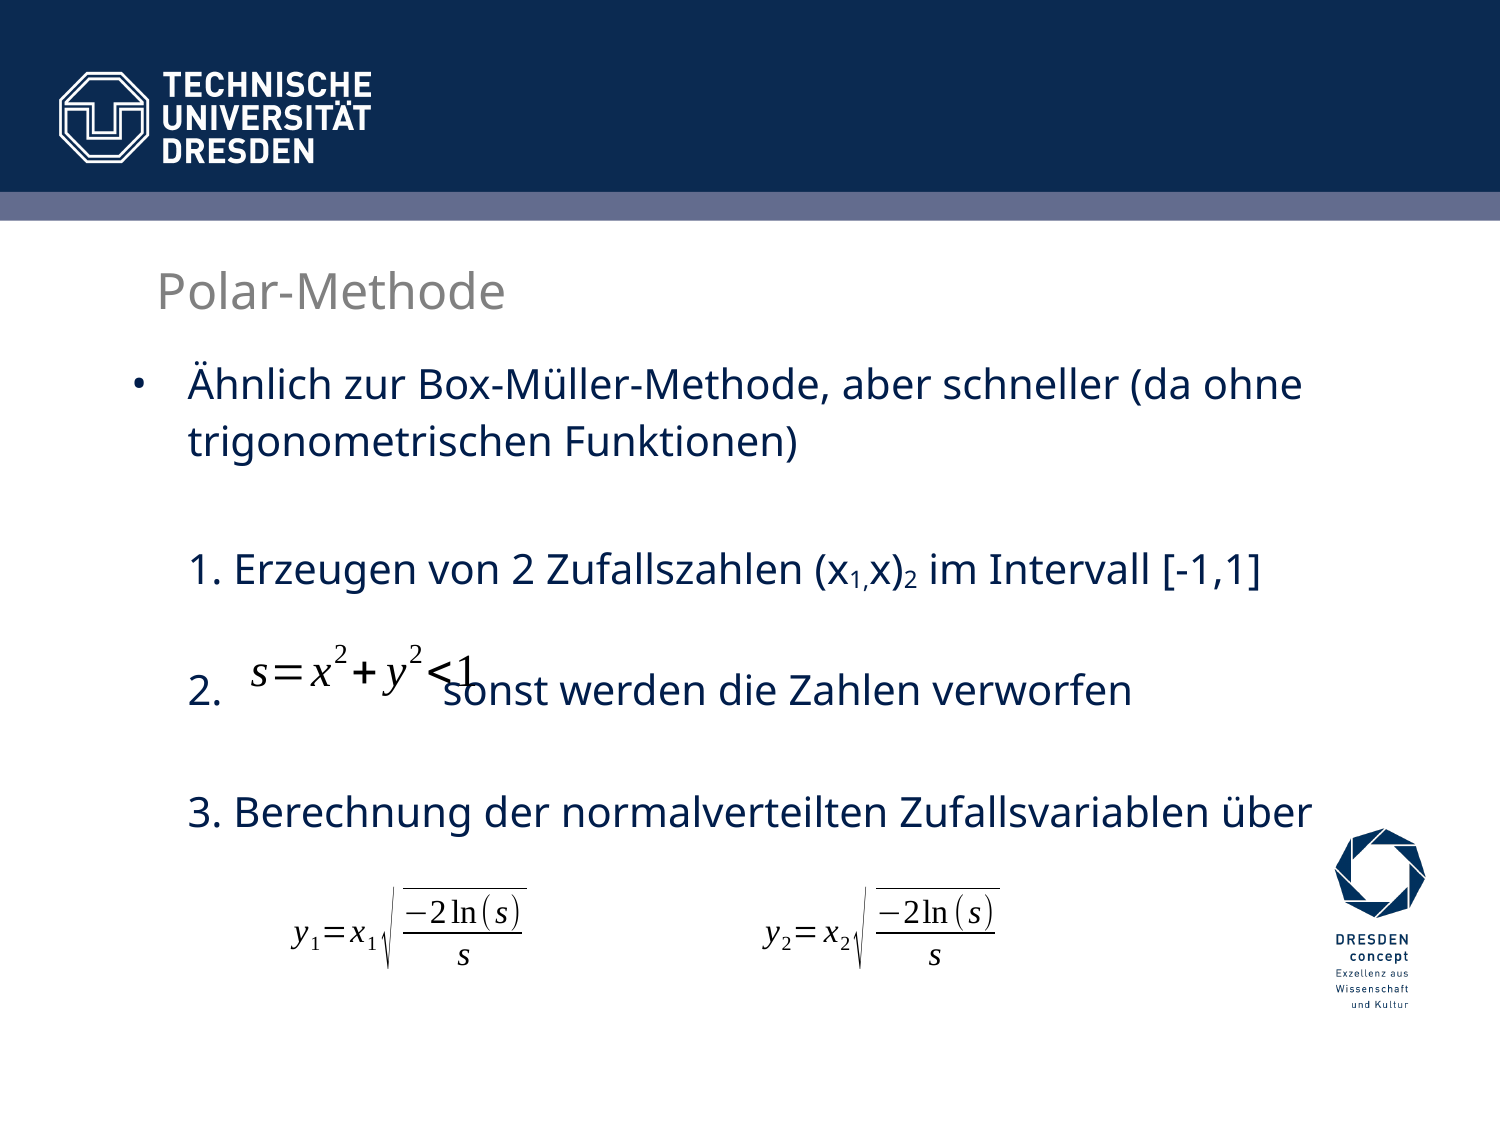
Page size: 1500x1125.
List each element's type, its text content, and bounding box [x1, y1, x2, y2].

chart [600, 557, 719, 617]
chart [236, 637, 489, 697]
list Ähnlich zur Box-Müller-Methode, aber schneller (da ohne trigonometrischen Funktionen) 1. Erzeugen von 2 Zufallszahlen (x1,x)2 im Intervall [-1,1] 2. sonst werden die Zahlen verworfen 3. Berechnung der normalverteilten Zufallsvariablen über [75, 354, 1425, 916]
picture [1328, 822, 1430, 1016]
title Polar-Methode [156, 196, 1388, 354]
chart [752, 885, 1004, 975]
picture [58, 71, 371, 164]
chart [281, 885, 532, 975]
